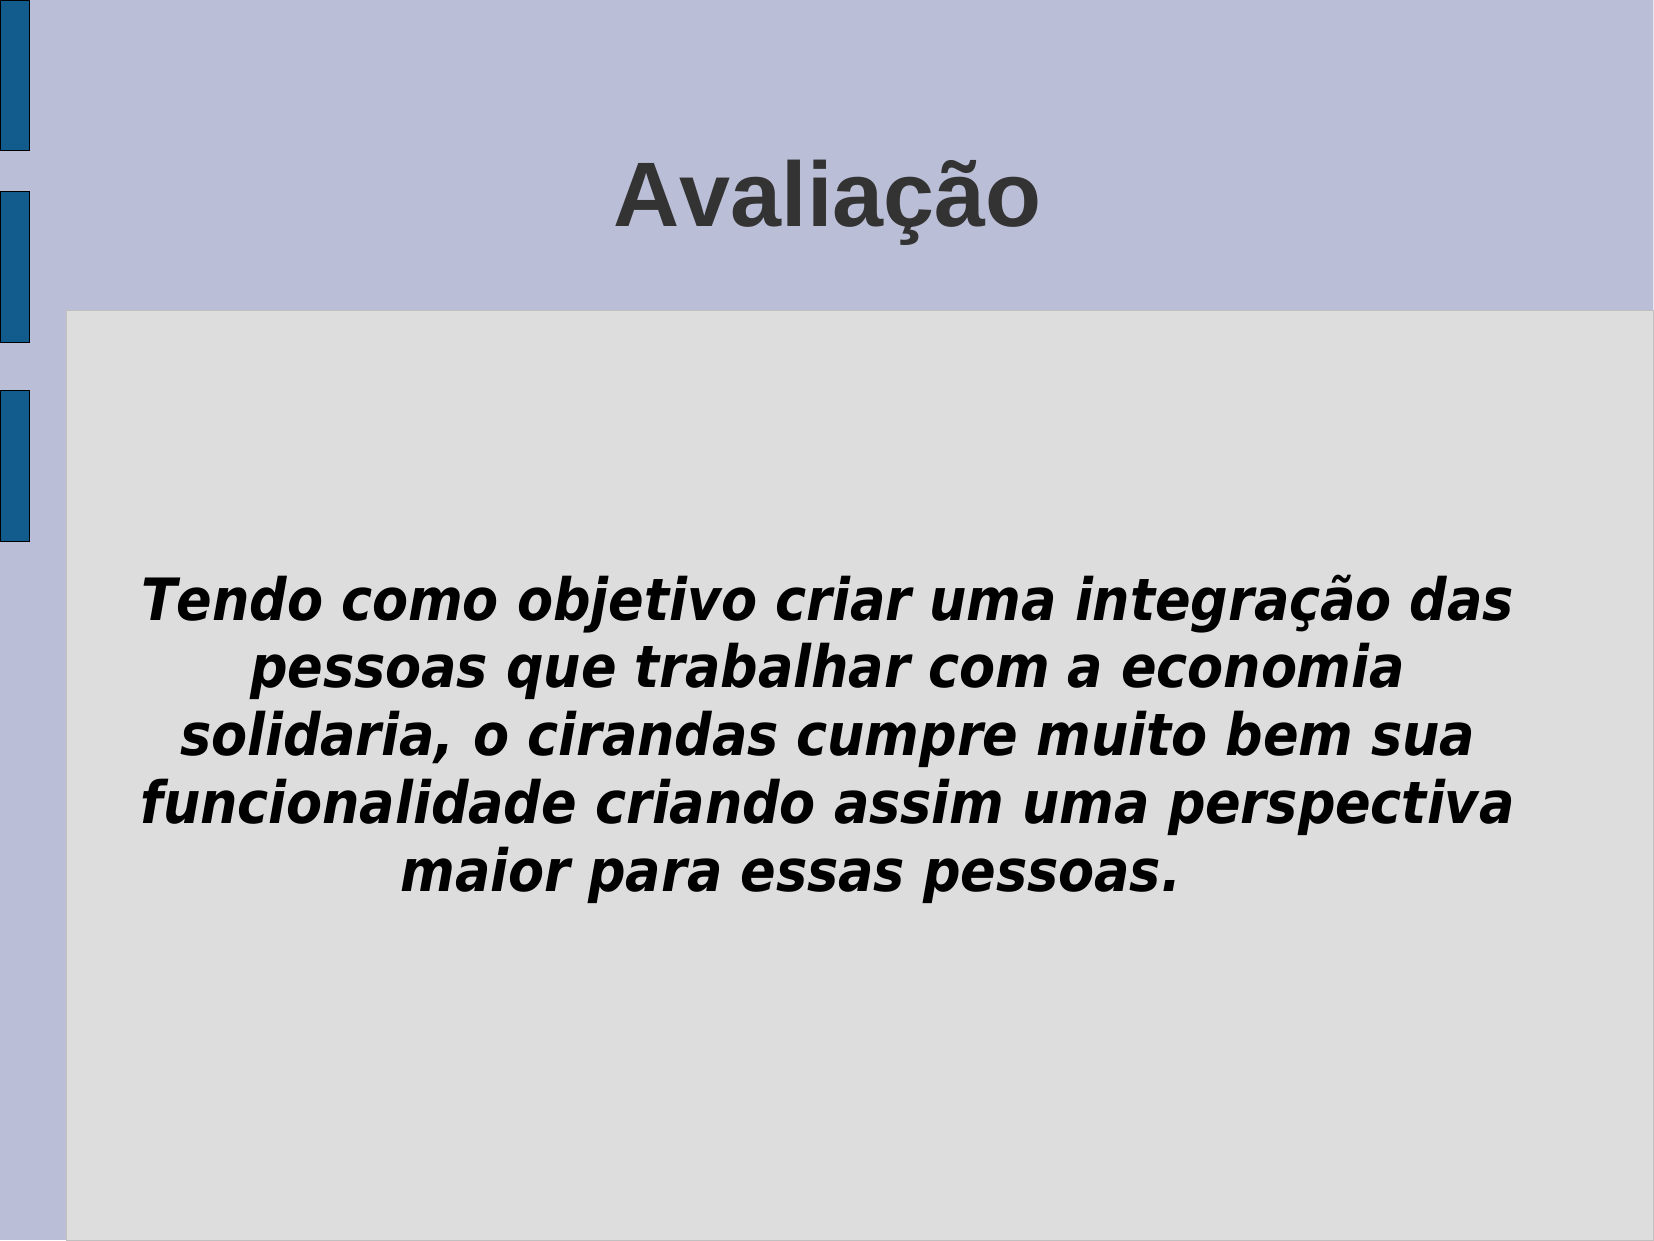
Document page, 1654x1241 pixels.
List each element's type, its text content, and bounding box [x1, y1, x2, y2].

subtitle Tendo como objetivo criar uma integração das pessoas que trabalhar com a economia solidaria, o cirandas cumpre muito bem sua funcionalidade criando assim uma perspectiva maior para essas pessoas. [121, 344, 1534, 1127]
title Avaliação [121, 91, 1534, 299]
